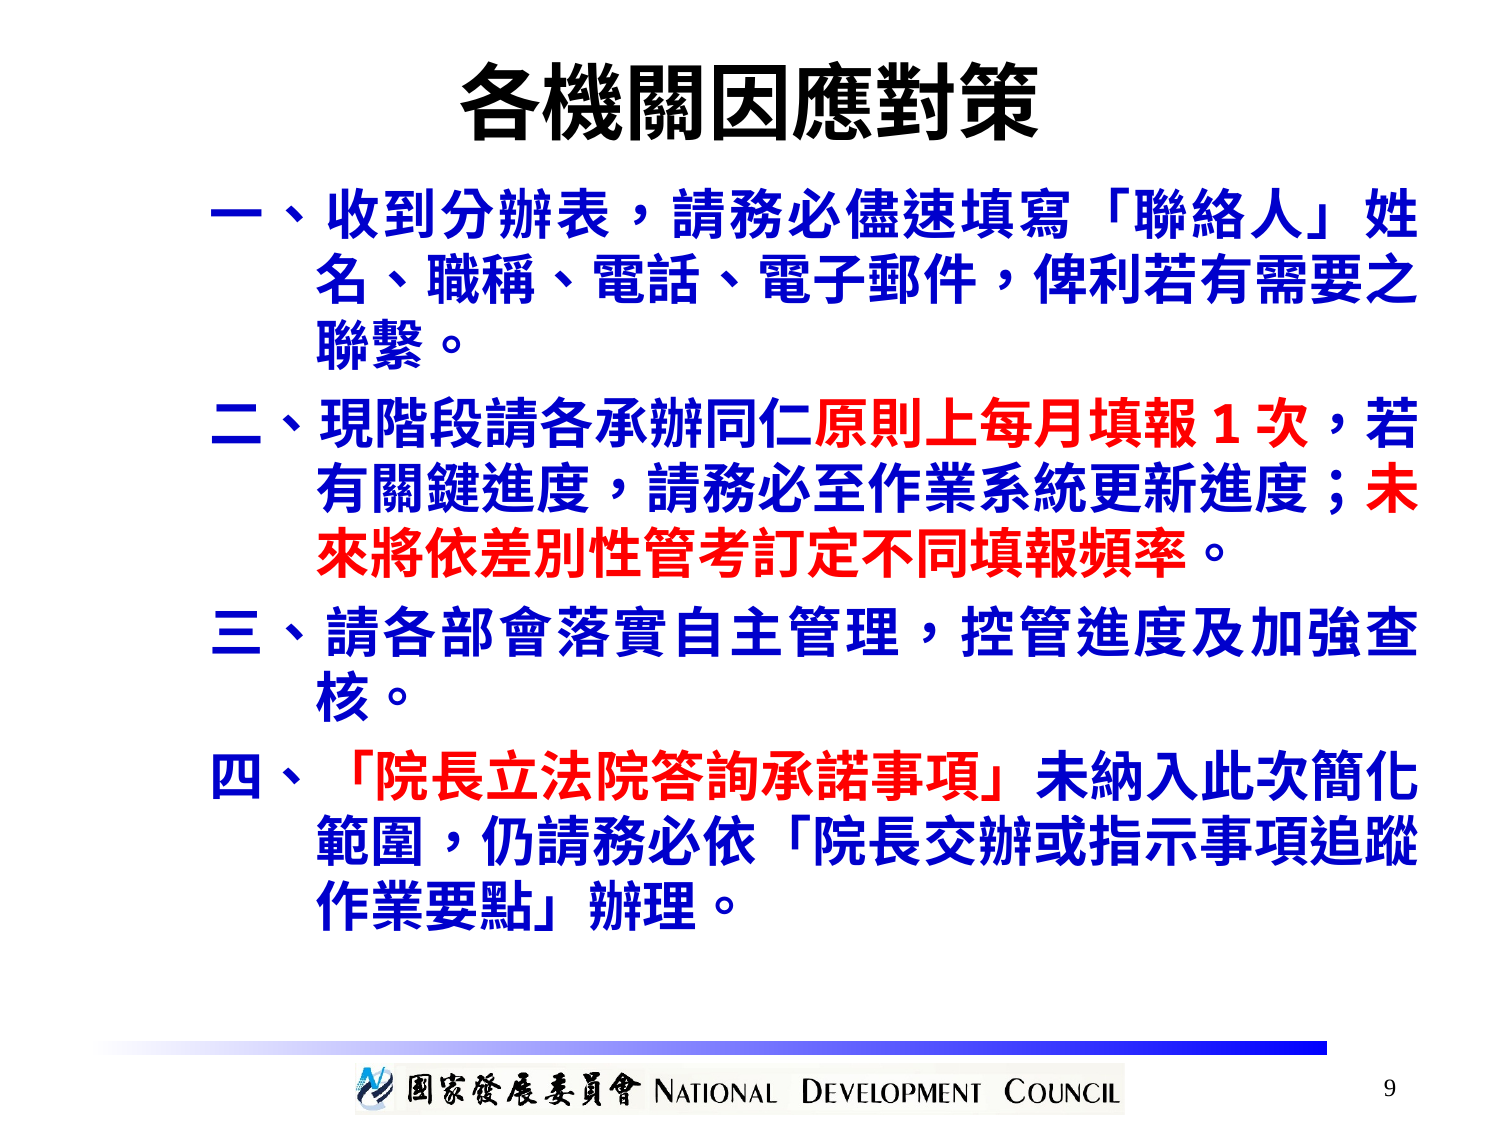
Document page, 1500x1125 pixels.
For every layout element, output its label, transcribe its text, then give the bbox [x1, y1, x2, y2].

list 一、收到分辦表，請務必儘速填寫「聯絡人」姓名、職稱、電話、電子郵件，俾利若有需要之聯繫。 二、現階段請各承辦同仁原則上每月填報1次，若有關鍵進度，請務必至作業系統更新進度；未來將依差別性管考訂定不同填報頻率。 三、請各部會落實自主管理，控管進度及加強查核。 四、「院長立法院答詢承諾事項」未納入此次簡化範圍，仍請務必依「院長交辦或指示事項追蹤作業要點」辦理。 [88, 172, 1436, 946]
text_box [1368, 1063, 1485, 1100]
title 各機關因應對策 [75, 42, 1426, 194]
